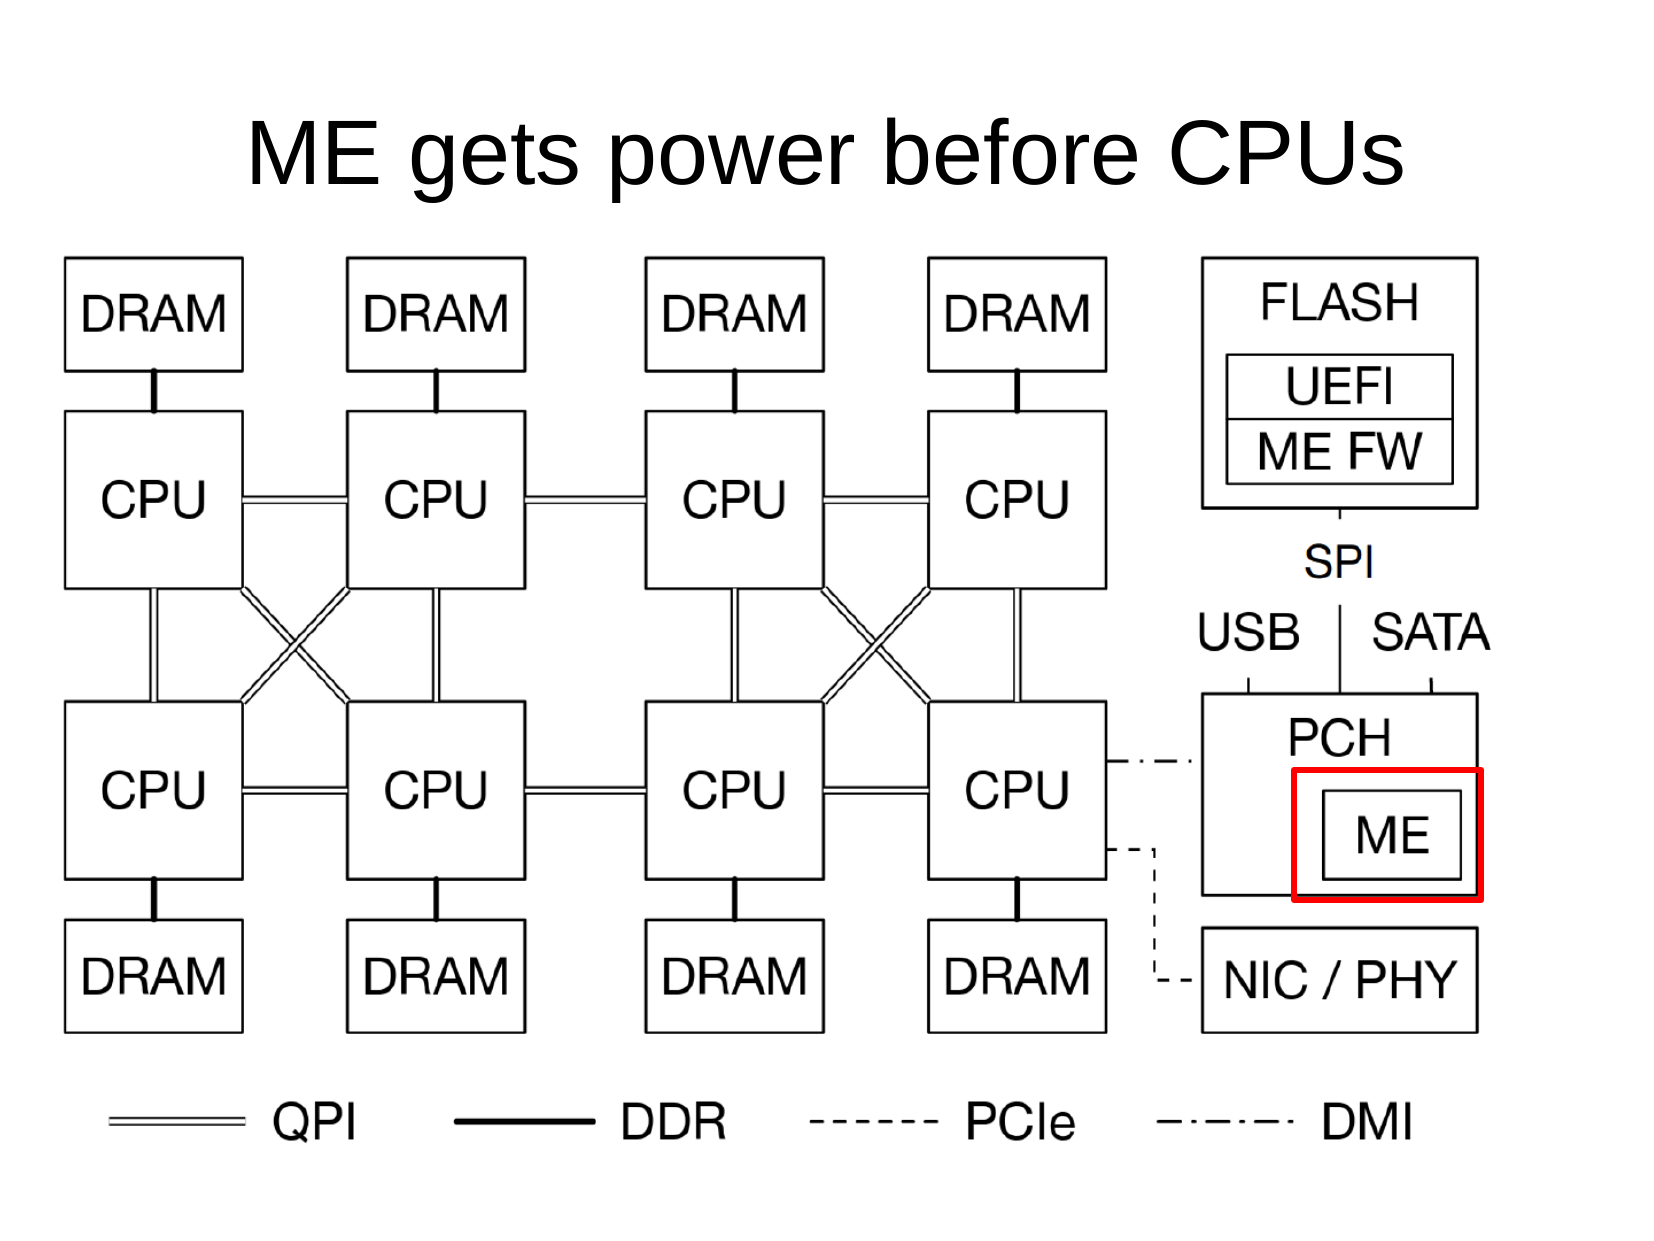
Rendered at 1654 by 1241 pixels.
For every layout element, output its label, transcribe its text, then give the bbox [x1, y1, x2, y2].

title ME gets power before CPUs [82, 49, 1571, 257]
picture [37, 225, 1545, 1201]
